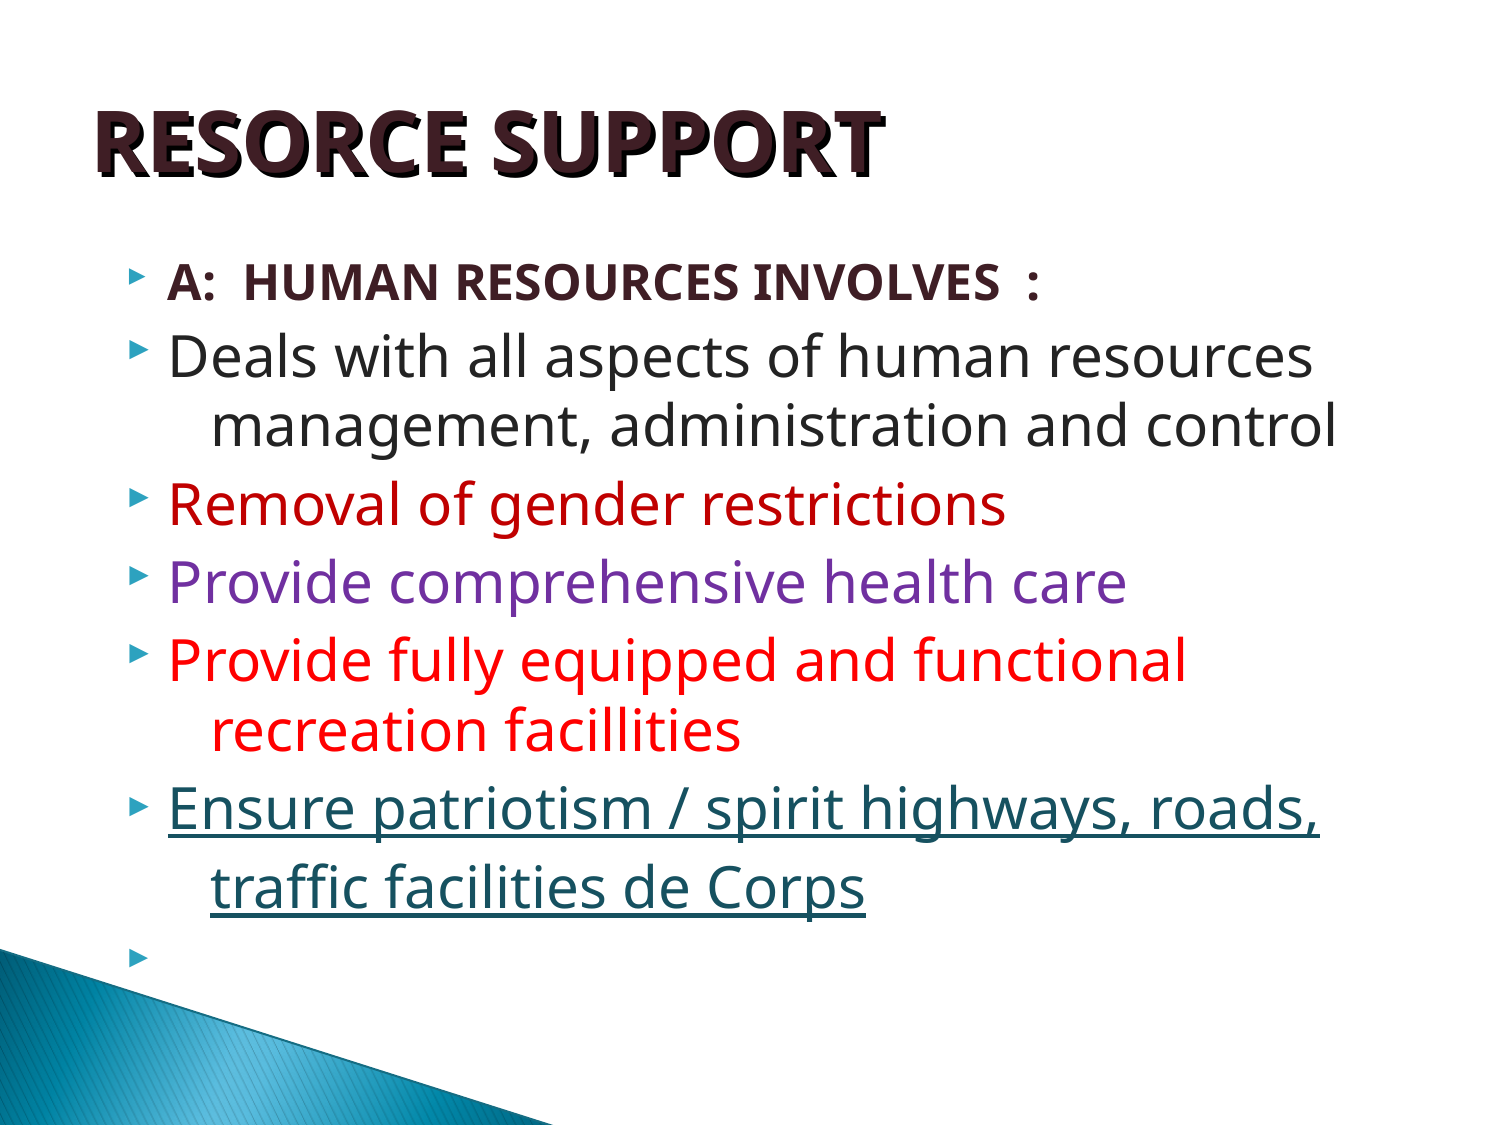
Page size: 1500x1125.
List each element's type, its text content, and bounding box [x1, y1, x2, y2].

title RESORCE SUPPORT [75, 45, 1426, 233]
list A: HUMAN RESOURCES INVOLVES : Deals with all aspects of human resources management, administration and control Removal of gender restrictions Provide comprehensive health care Provide fully equipped and functional recreation facillities Ensure patriotism / spirit highways, roads, traffic facilities de Corps [75, 243, 1426, 986]
